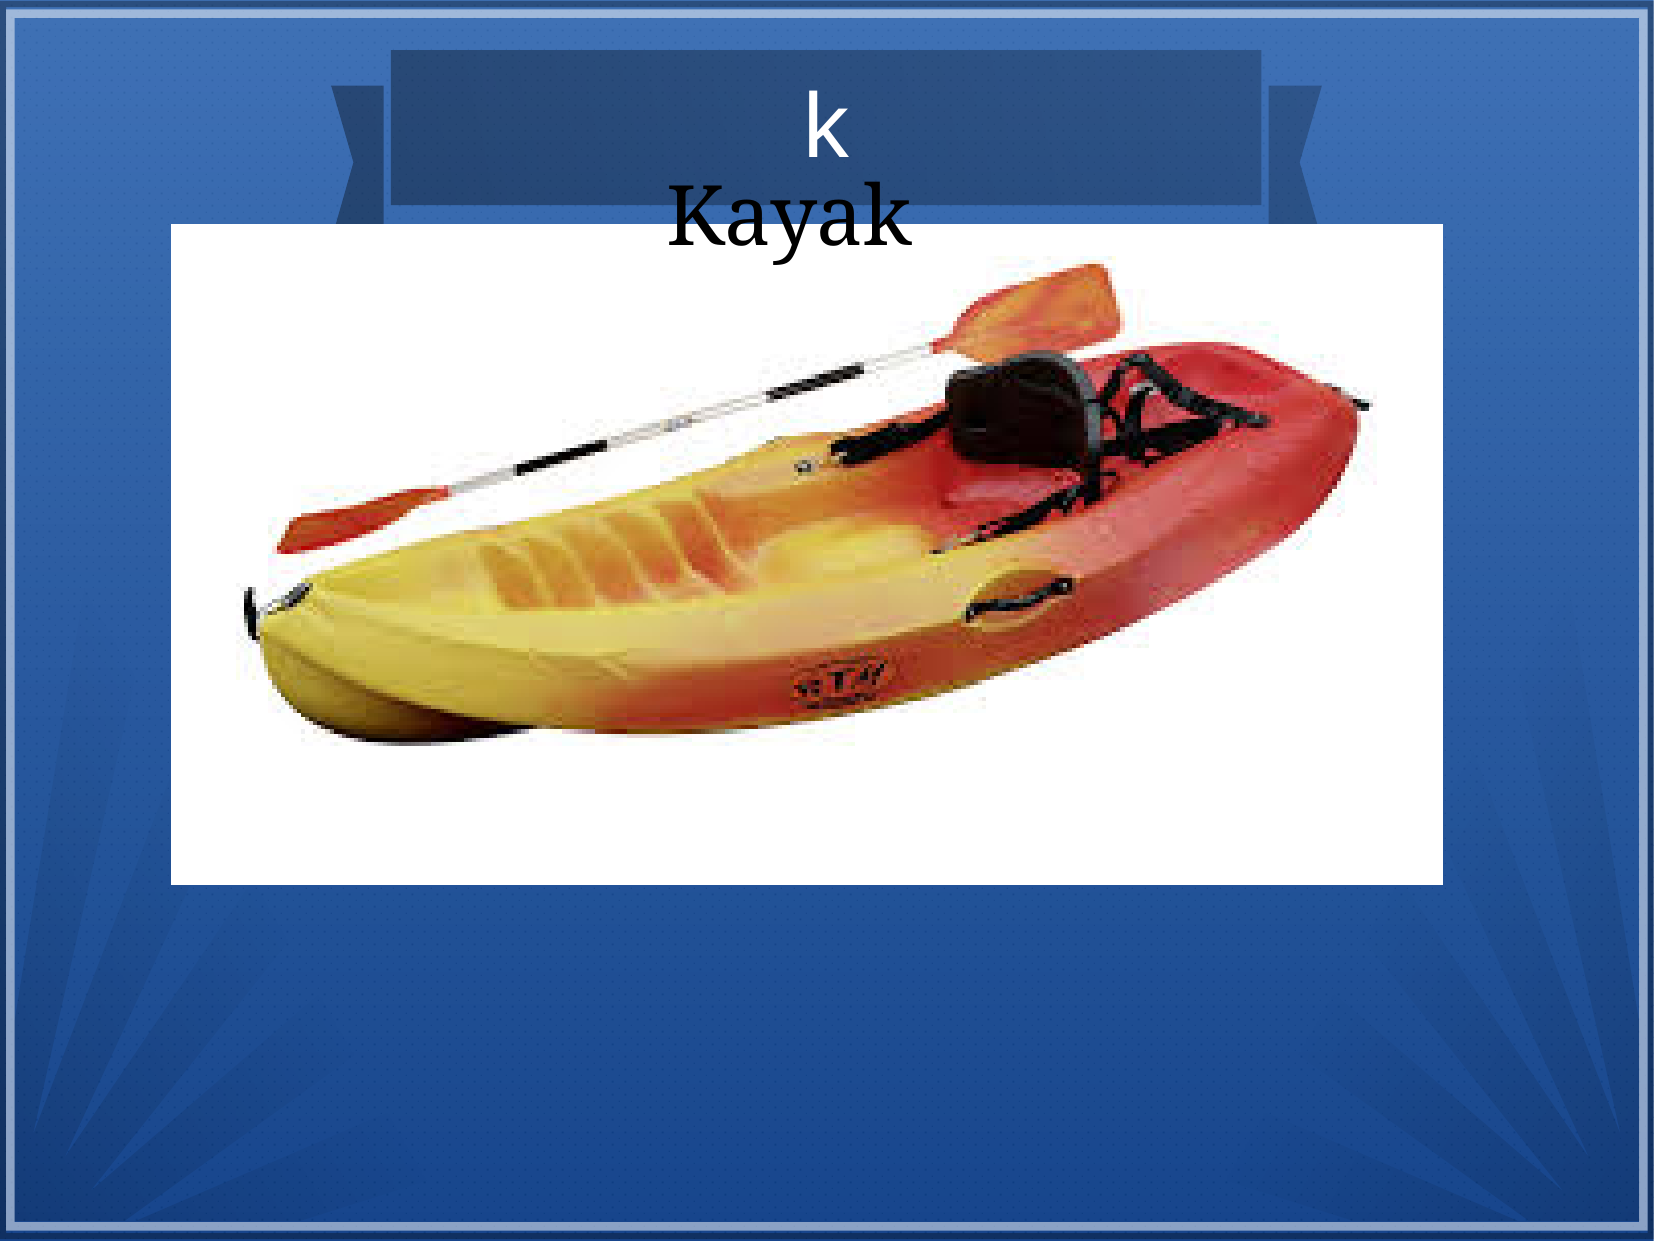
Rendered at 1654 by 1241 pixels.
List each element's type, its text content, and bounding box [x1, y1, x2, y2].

picture [171, 224, 1443, 885]
title k [389, 47, 1264, 205]
